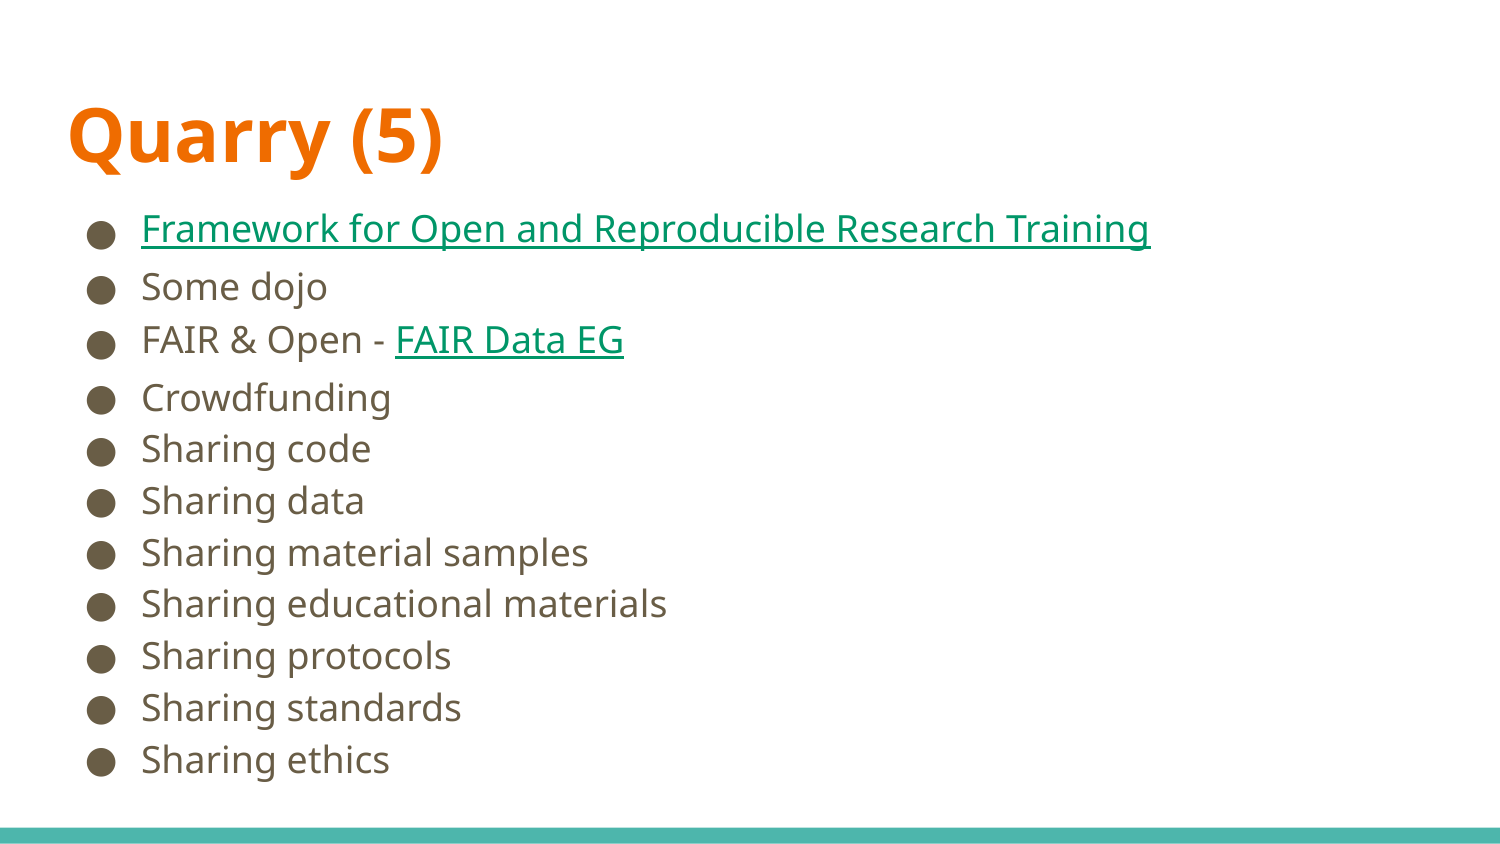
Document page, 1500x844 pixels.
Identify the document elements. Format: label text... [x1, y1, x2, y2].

list Framework for Open and Reproducible Research Training Some dojo FAIR & Open - FAIR Data EG Crowdfunding Sharing code Sharing data Sharing material samples Sharing educational materials Sharing protocols Sharing standards Sharing ethics [51, 182, 1449, 834]
title Quarry (5) [51, 72, 1449, 182]
